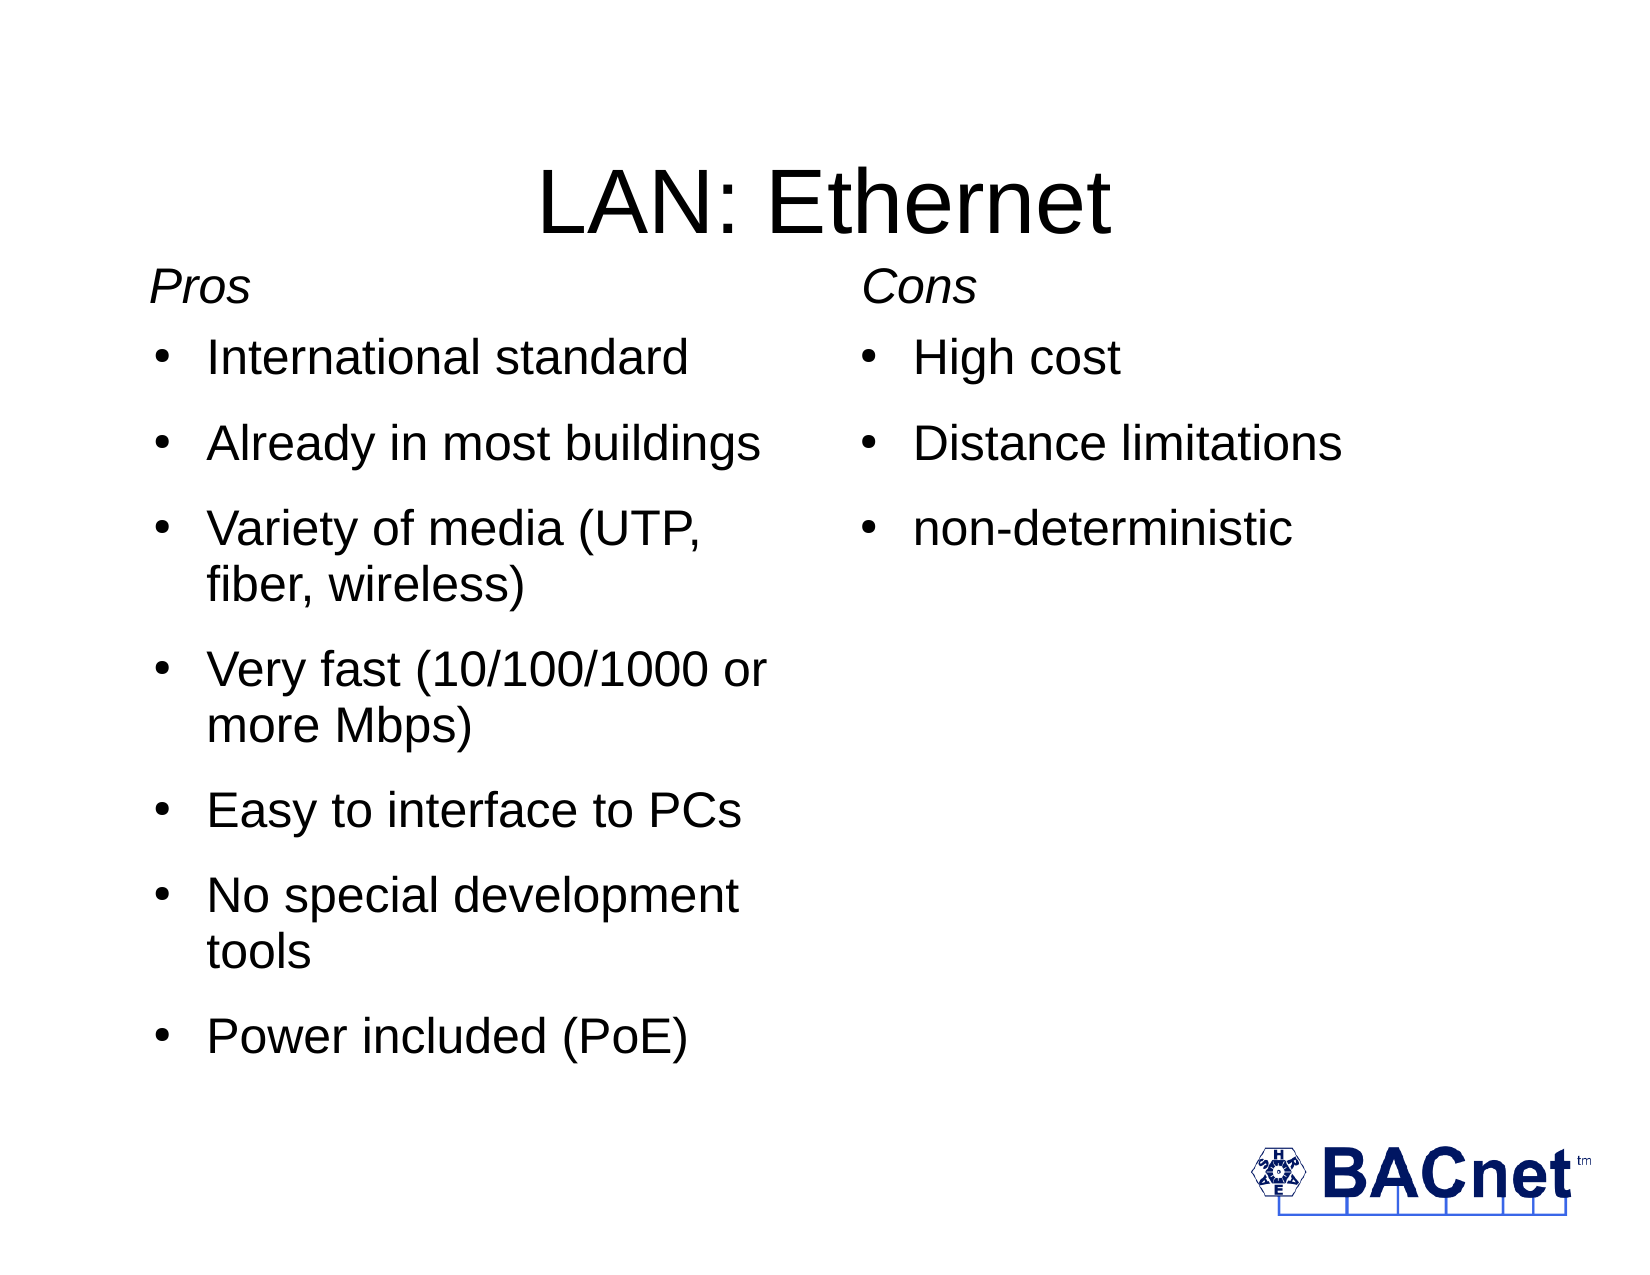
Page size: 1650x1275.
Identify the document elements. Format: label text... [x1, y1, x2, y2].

text_box Cons [846, 250, 1035, 322]
picture [1251, 1146, 1591, 1216]
list International standard Already in most buildings Variety of media (UTP, fiber, wireless) Very fast (10/100/1000 or more Mbps) Easy to interface to PCs No special development tools Power included (PoE) [135, 329, 809, 1094]
title LAN: Ethernet [135, 105, 1515, 299]
list High cost Distance limitations non-deterministic [842, 329, 1515, 1079]
text_box Pros [134, 250, 360, 401]
